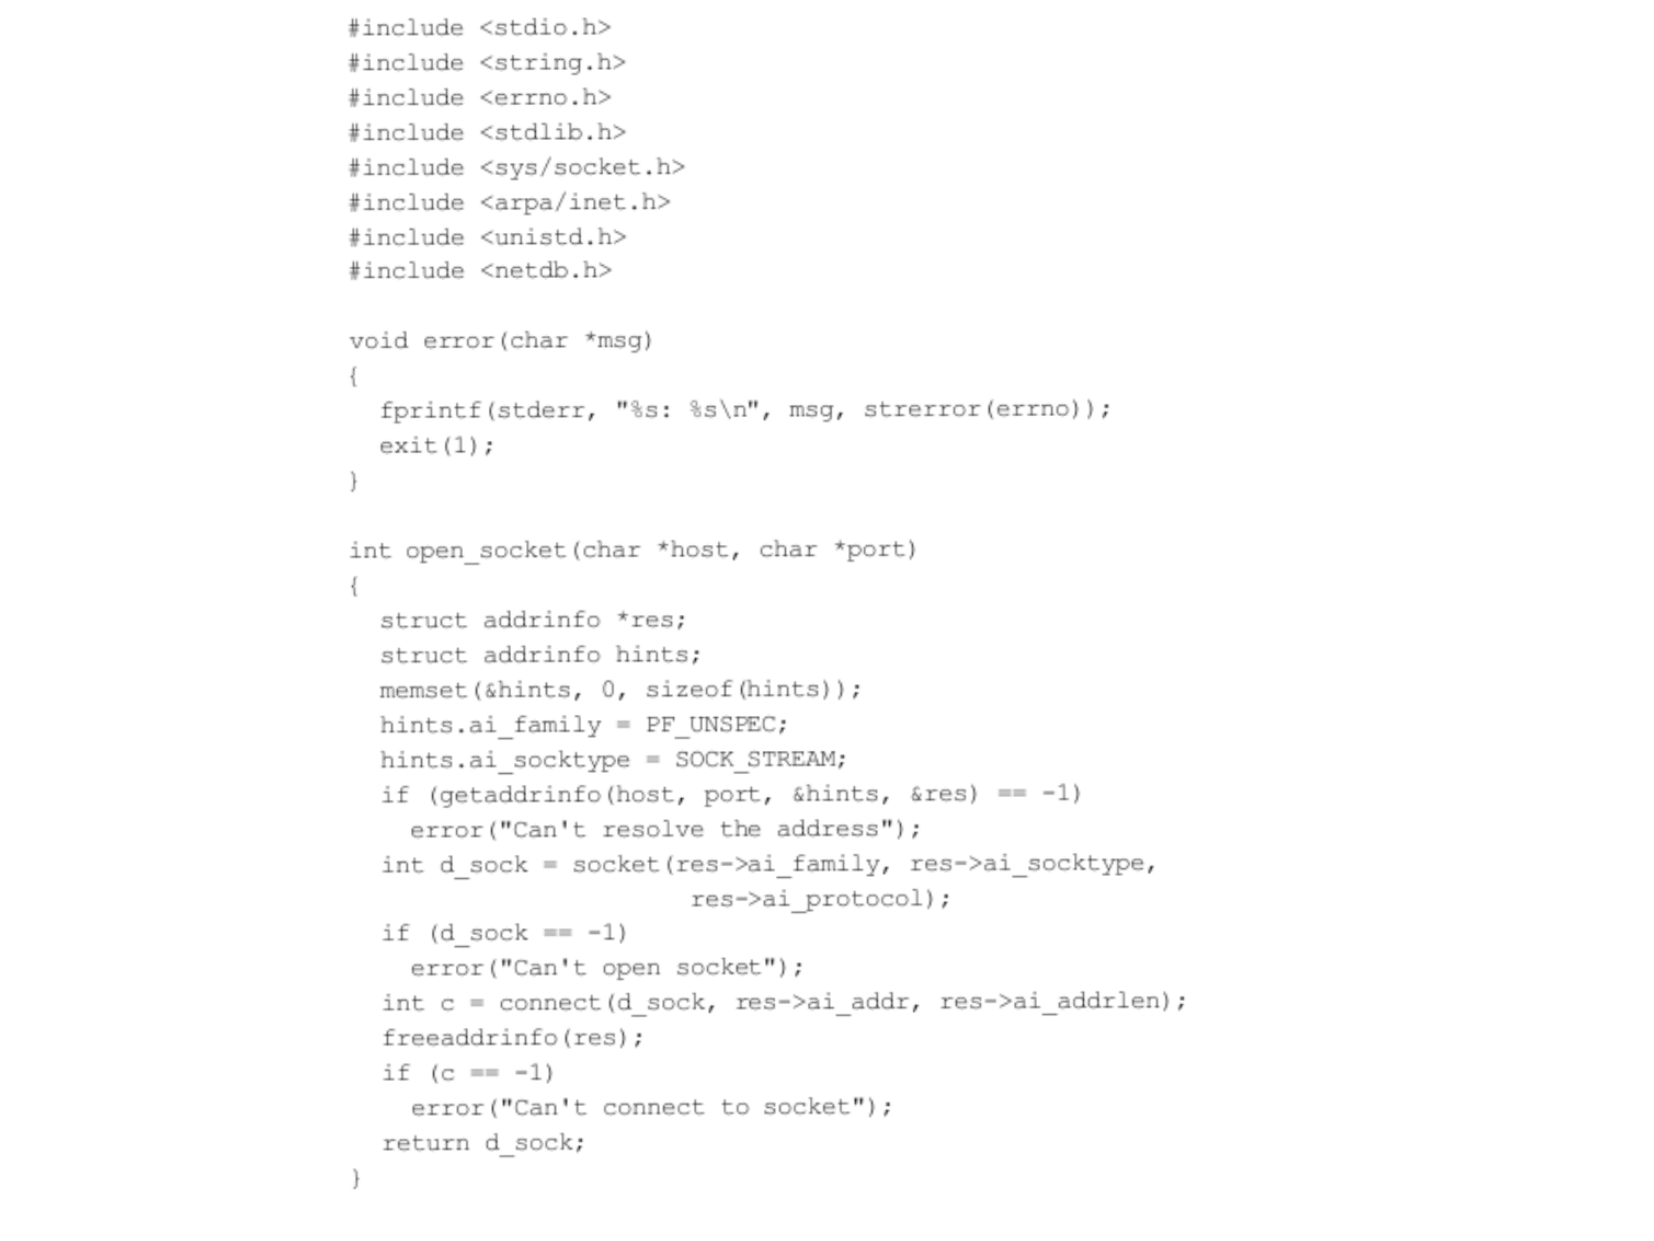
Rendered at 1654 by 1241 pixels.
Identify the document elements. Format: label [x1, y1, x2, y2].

picture [318, 2, 1311, 1211]
